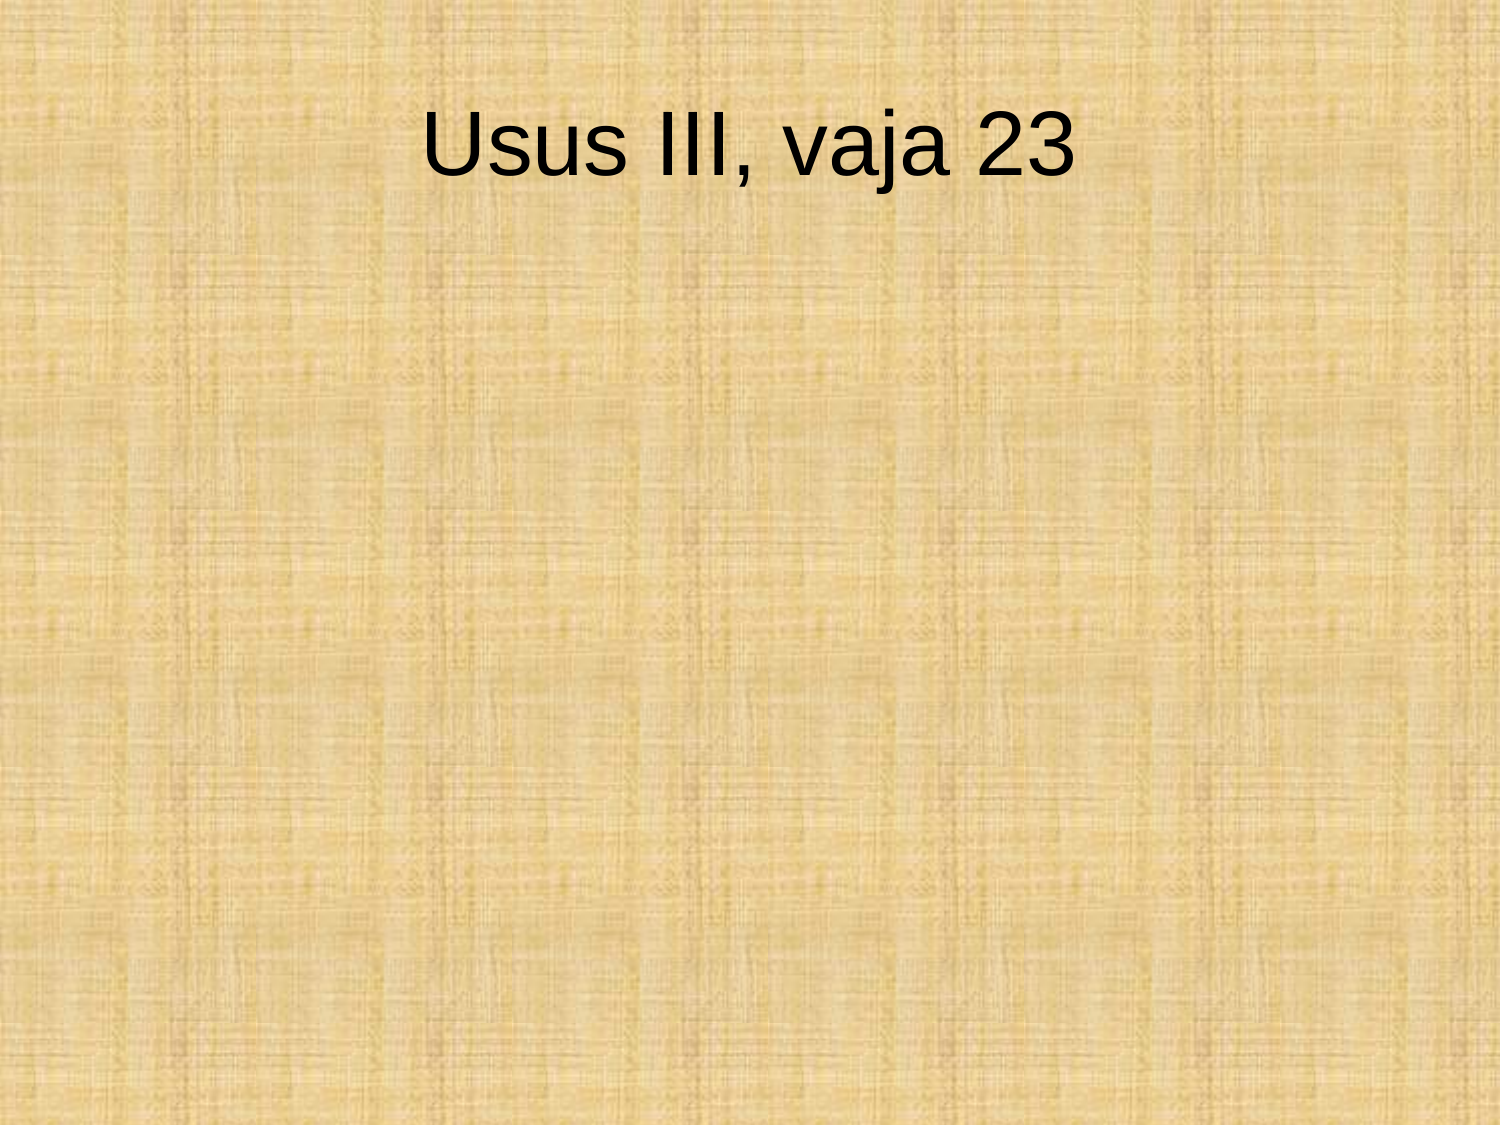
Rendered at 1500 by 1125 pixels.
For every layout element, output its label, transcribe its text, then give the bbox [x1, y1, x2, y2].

title Usus III, vaja 23 [75, 45, 1425, 233]
picture [0, 0, 1500, 1125]
